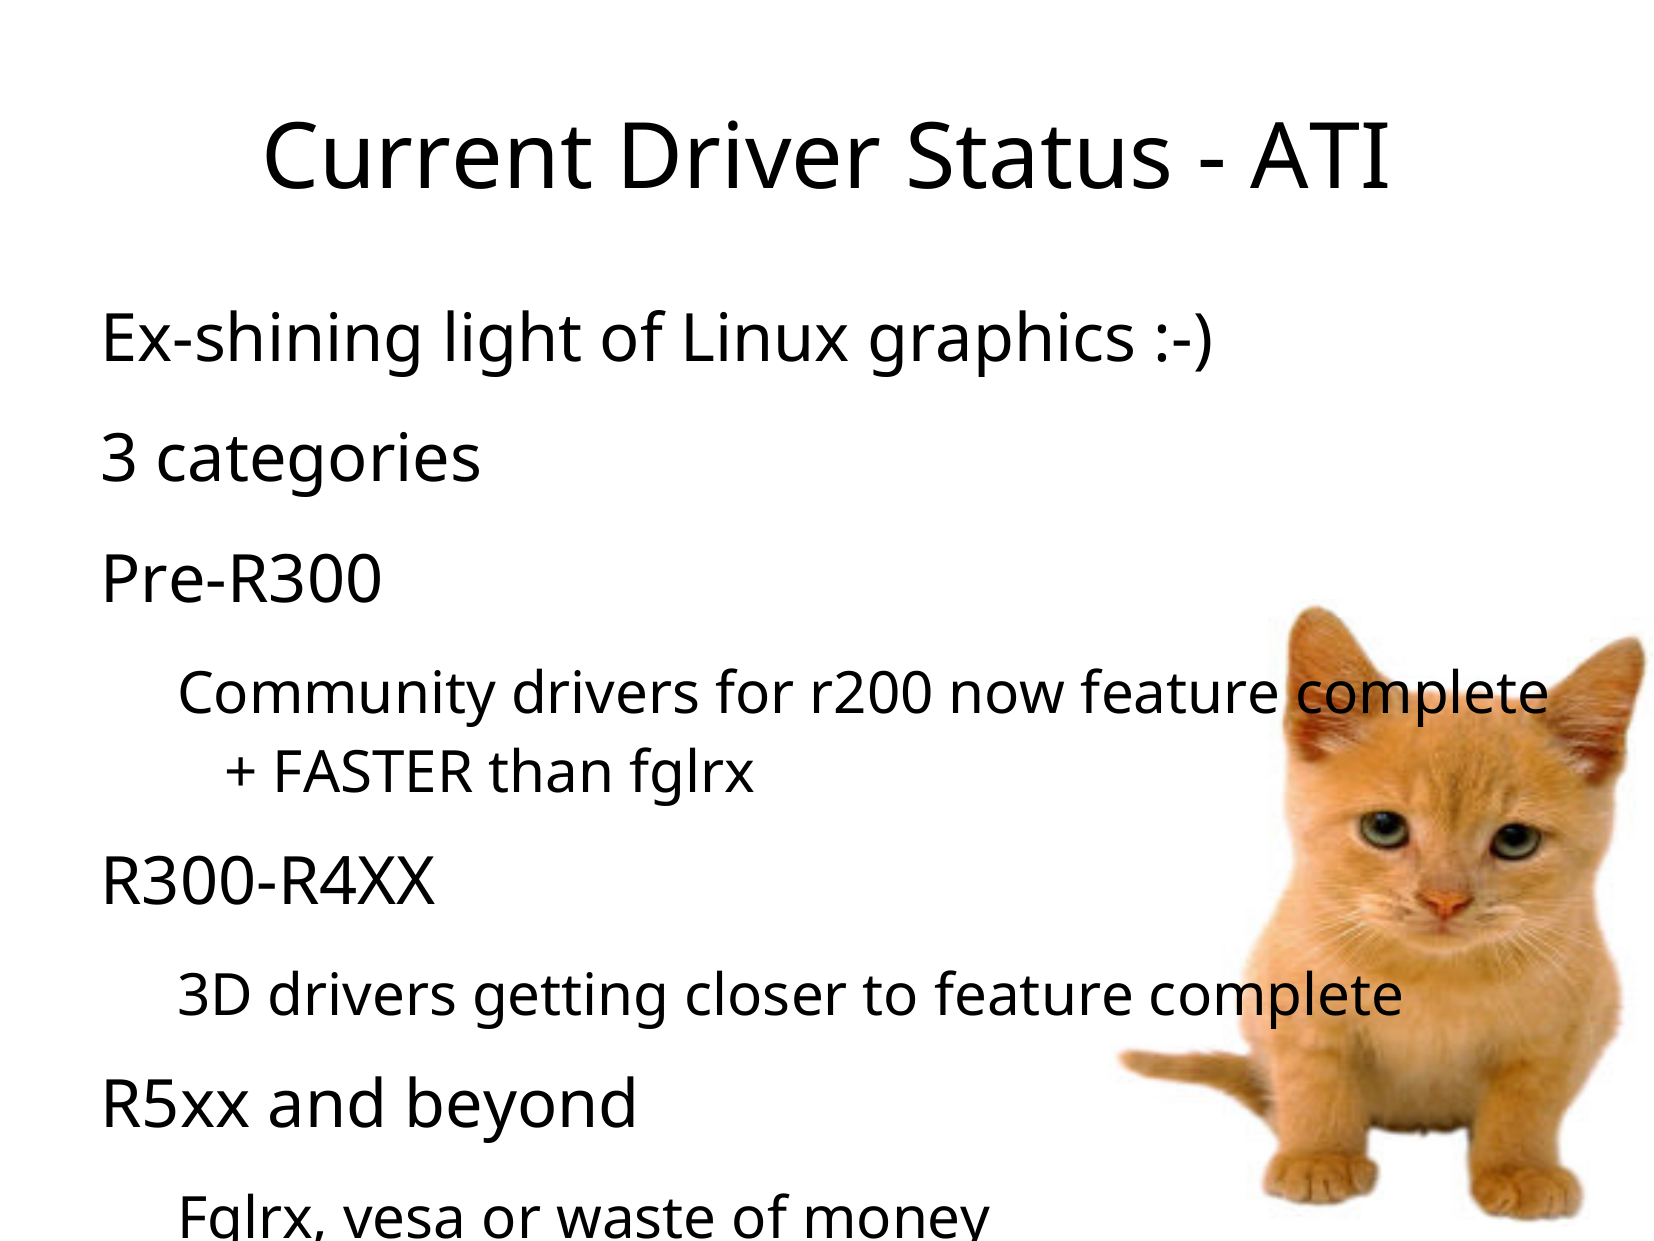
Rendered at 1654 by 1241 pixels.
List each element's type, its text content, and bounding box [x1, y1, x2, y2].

picture [1109, 599, 1654, 1227]
list Ex-shining light of Linux graphics :-) 3 categories Pre-R300 Community drivers for r200 now feature complete + FASTER than fglrx R300-R4XX 3D drivers getting closer to feature complete R5xx and beyond Fglrx, vesa or waste of money [82, 290, 1571, 1171]
title Current Driver Status - ATI [82, 49, 1571, 257]
